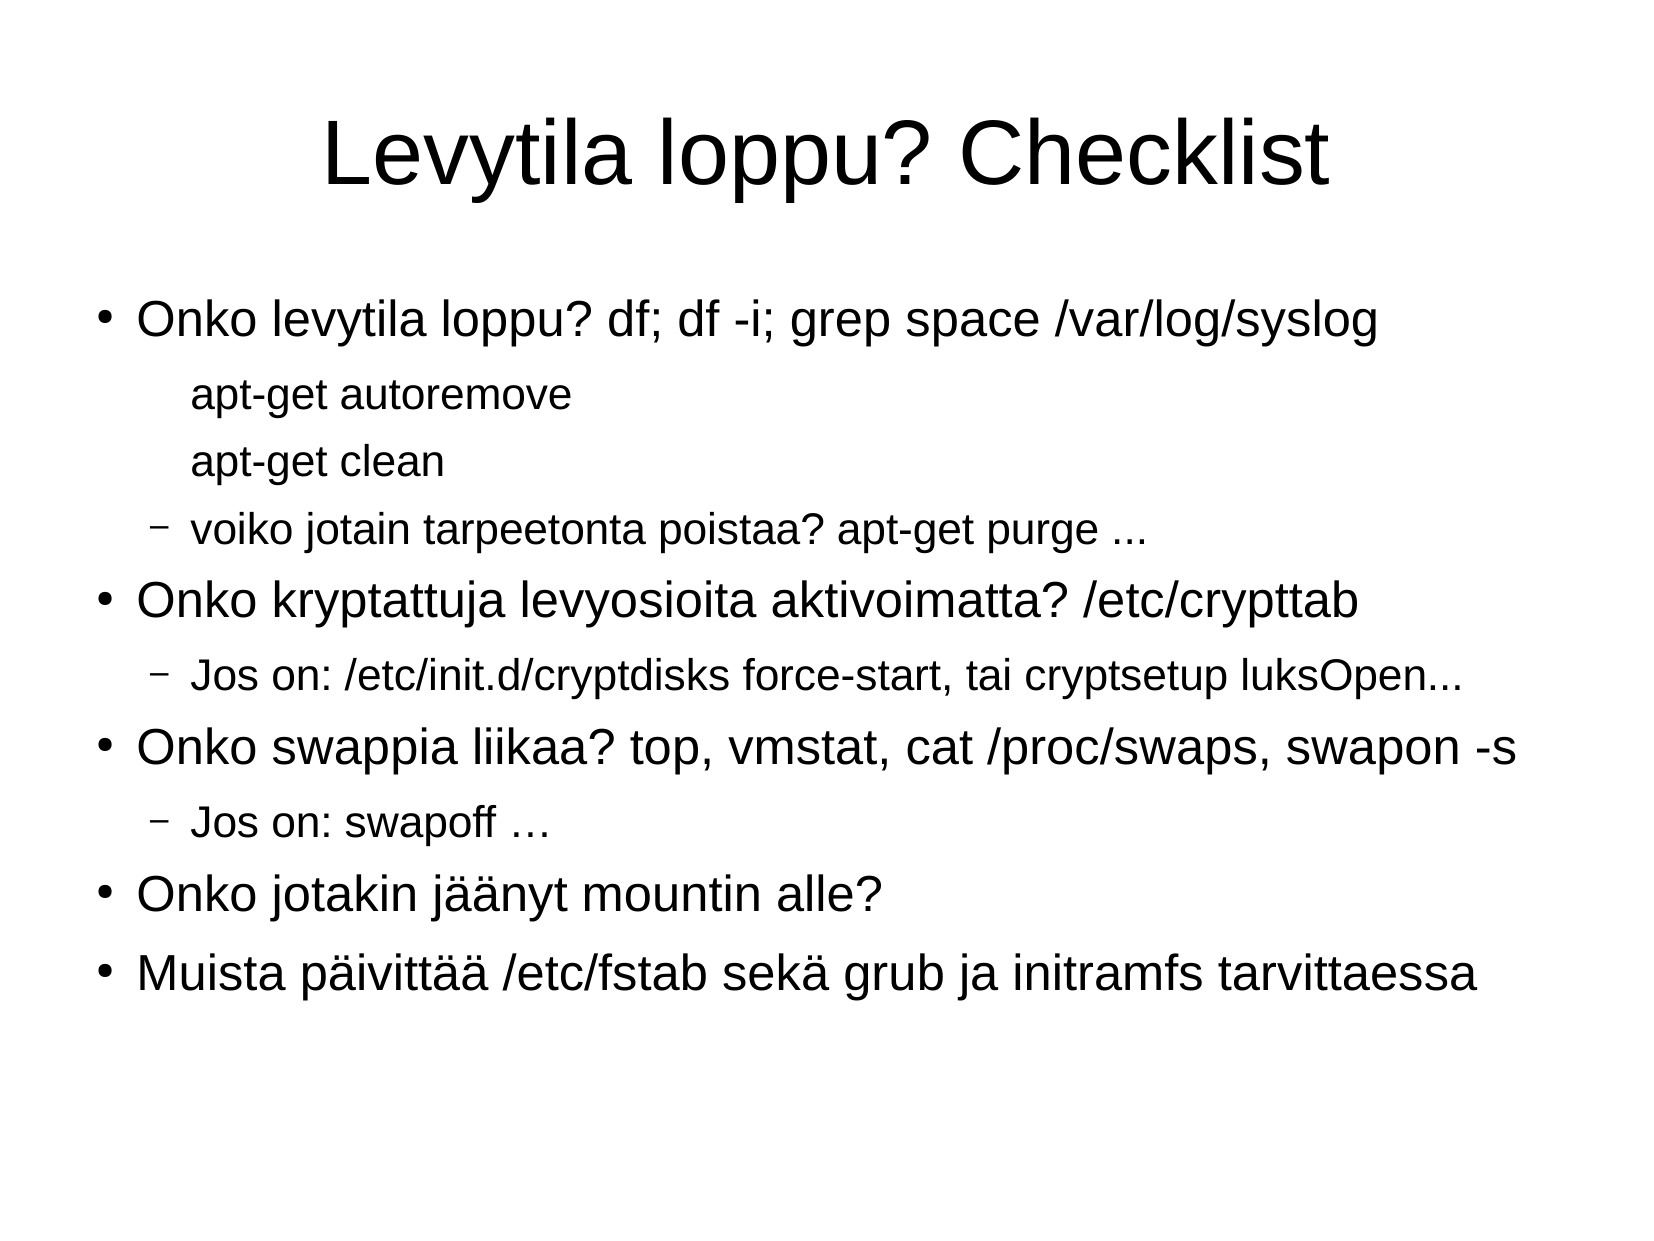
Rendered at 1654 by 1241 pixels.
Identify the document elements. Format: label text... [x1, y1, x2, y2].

title Levytila loppu? Checklist [82, 49, 1571, 257]
list Onko levytila loppu? df; df -i; grep space /var/log/syslog apt-get autoremove apt-get clean voiko jotain tarpeetonta poistaa? apt-get purge ... Onko kryptattuja levyosioita aktivoimatta? /etc/crypttab Jos on: /etc/init.d/cryptdisks force-start, tai cryptsetup luksOpen... Onko swappia liikaa? top, vmstat, cat /proc/swaps, swapon -s Jos on: swapoff … Onko jotakin jäänyt mountin alle? Muista päivittää /etc/fstab sekä grub ja initramfs tarvittaessa [82, 290, 1571, 1010]
